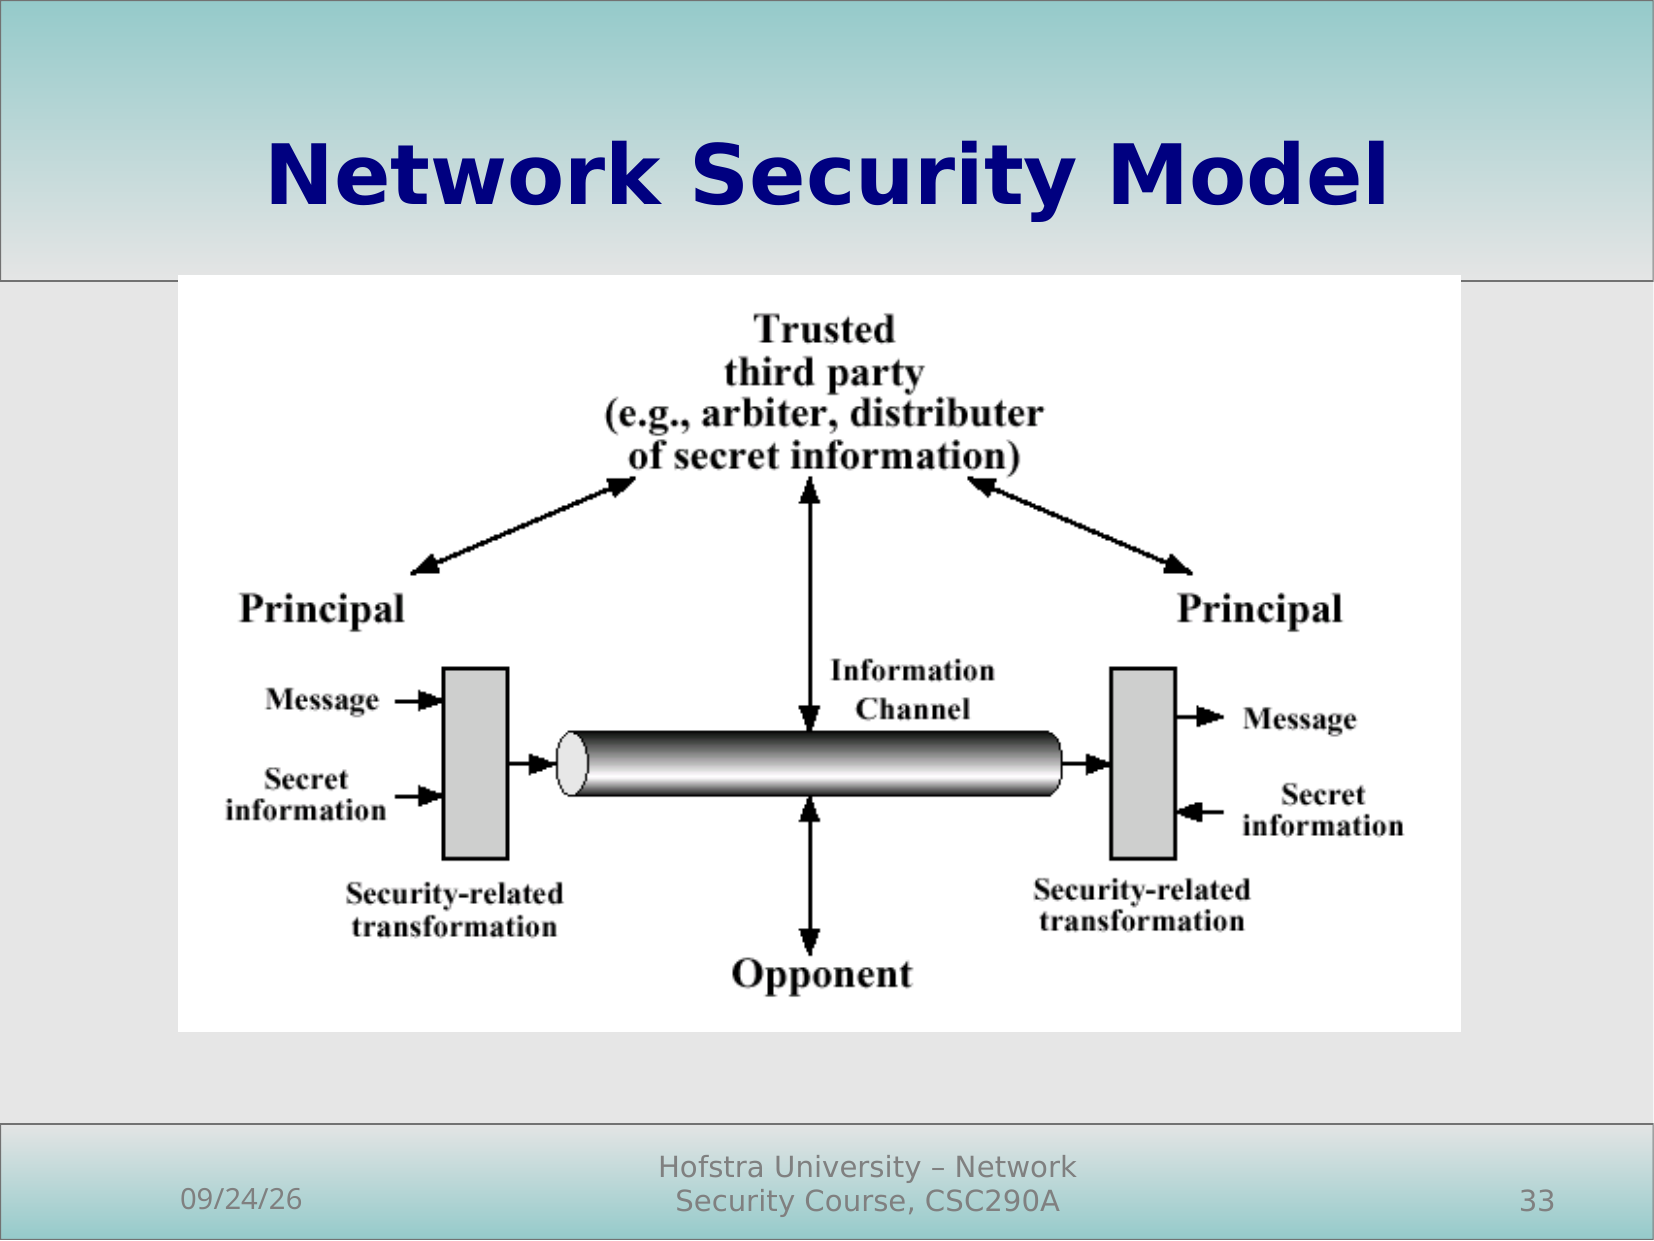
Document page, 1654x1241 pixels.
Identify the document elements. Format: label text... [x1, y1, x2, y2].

title Network Security Model [123, 87, 1534, 233]
picture [178, 275, 1461, 1032]
